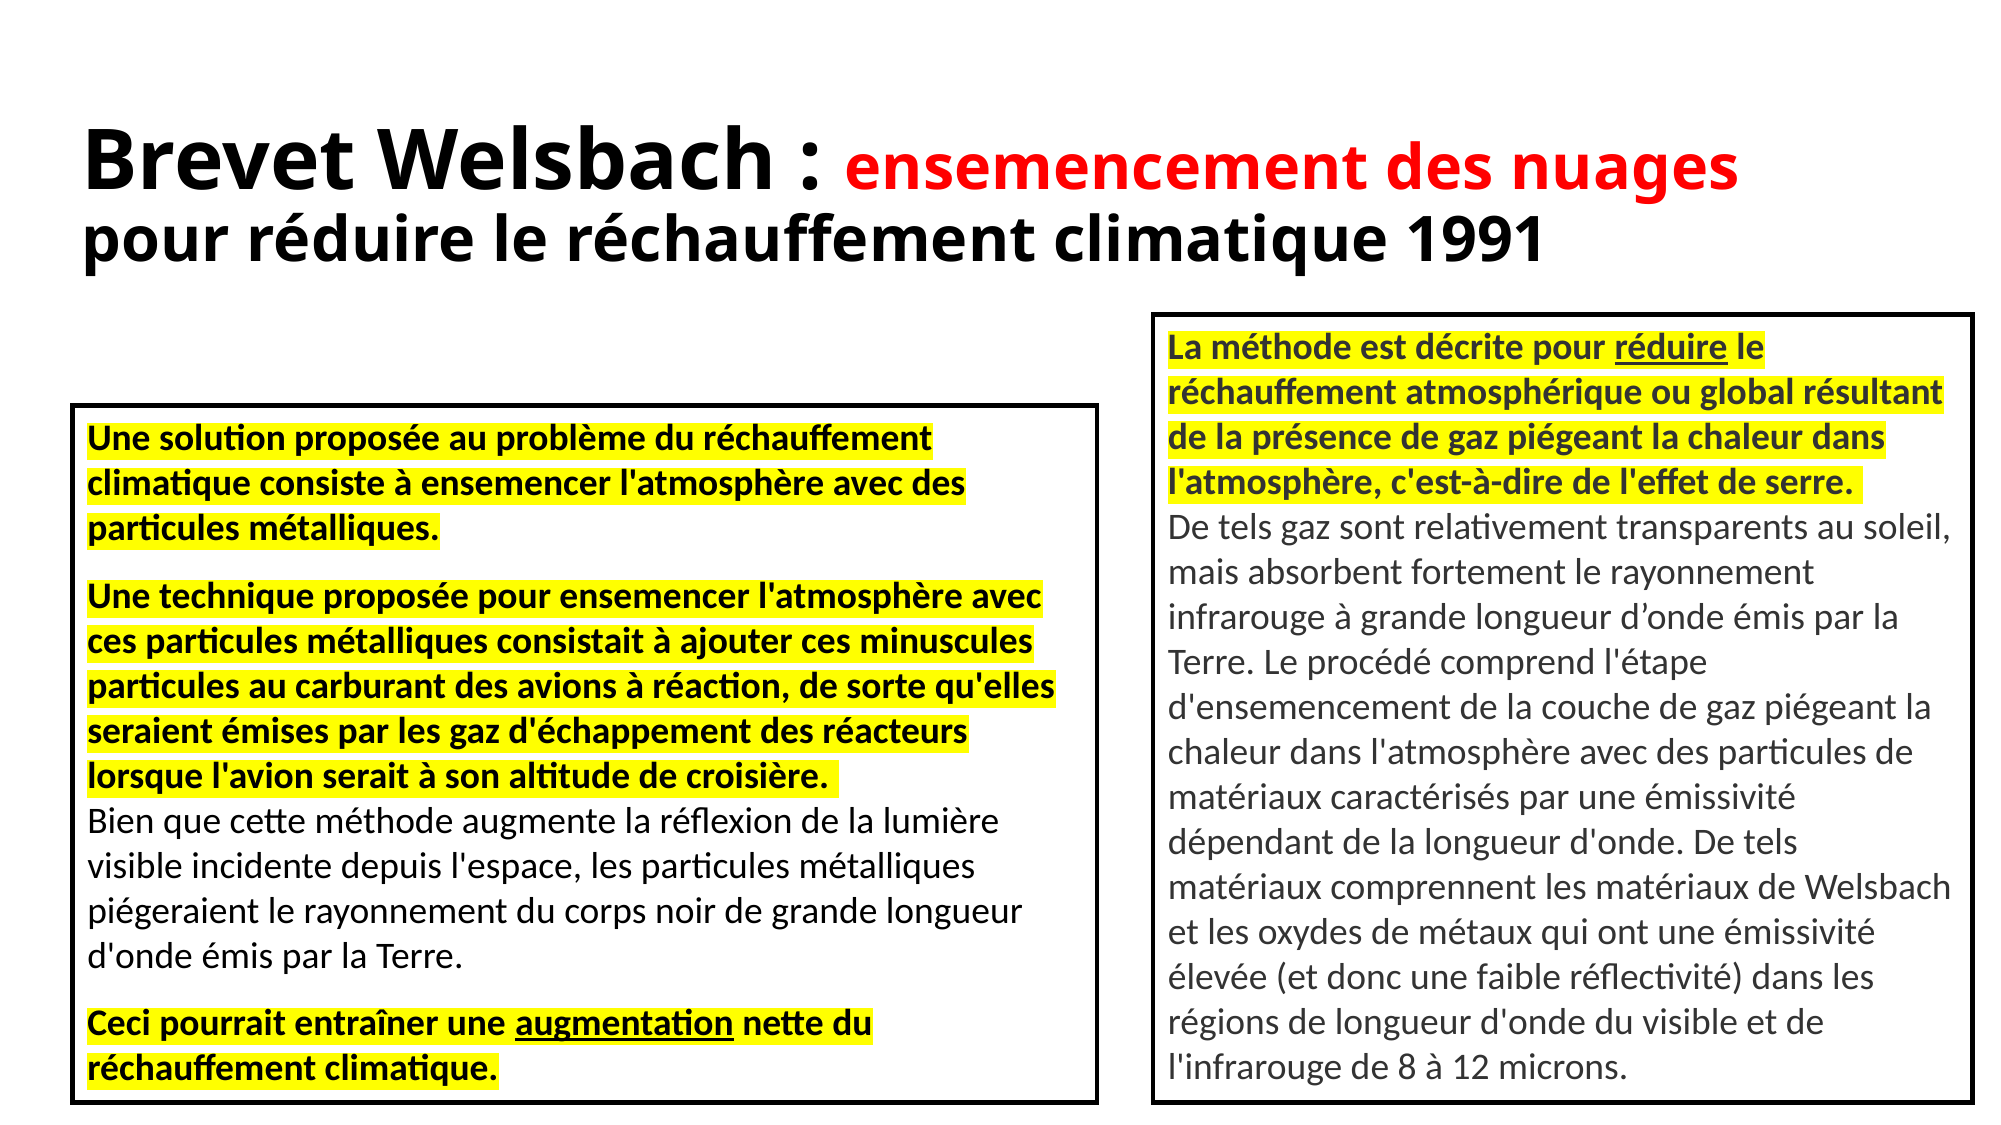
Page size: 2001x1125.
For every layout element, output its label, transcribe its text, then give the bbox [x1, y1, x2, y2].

title Brevet Welsbach : ensemencement des nuages pour réduire le réchauffement climatique 1991 [66, 107, 1911, 285]
text_box La méthode est décrite pour réduire le réchauffement atmosphérique ou global résultant de la présence de gaz piégeant la chaleur dans l'atmosphère, c'est-à-dire de l'effet de serre. De tels gaz sont relativement transparents au soleil, mais absorbent fortement le rayonnement infrarouge à grande longueur d’onde émis par la Terre. Le procédé comprend l'étape d'ensemencement de la couche de gaz piégeant la chaleur dans l'atmosphère avec des particules de matériaux caractérisés par une émissivité dépendant de la longueur d'onde. De tels matériaux comprennent les matériaux de Welsbach et les oxydes de métaux qui ont une émissivité élevée (et donc une faible réflectivité) dans les régions de longueur d'onde du visible et de l'infrarouge de 8 à 12 microns. [1152, 314, 1973, 1103]
text_box Une solution proposée au problème du réchauffement climatique consiste à ensemencer l'atmosphère avec des particules métalliques. Une technique proposée pour ensemencer l'atmosphère avec ces particules métalliques consistait à ajouter ces minuscules particules au carburant des avions à réaction, de sorte qu'elles seraient émises par les gaz d'échappement des réacteurs lorsque l'avion serait à son altitude de croisière. Bien que cette méthode augmente la réflexion de la lumière visible incidente depuis l'espace, les particules métalliques piégeraient le rayonnement du corps noir de grande longueur d'onde émis par la Terre. Ceci pourrait entraîner une augmentation nette du réchauffement climatique. [72, 405, 1098, 1103]
